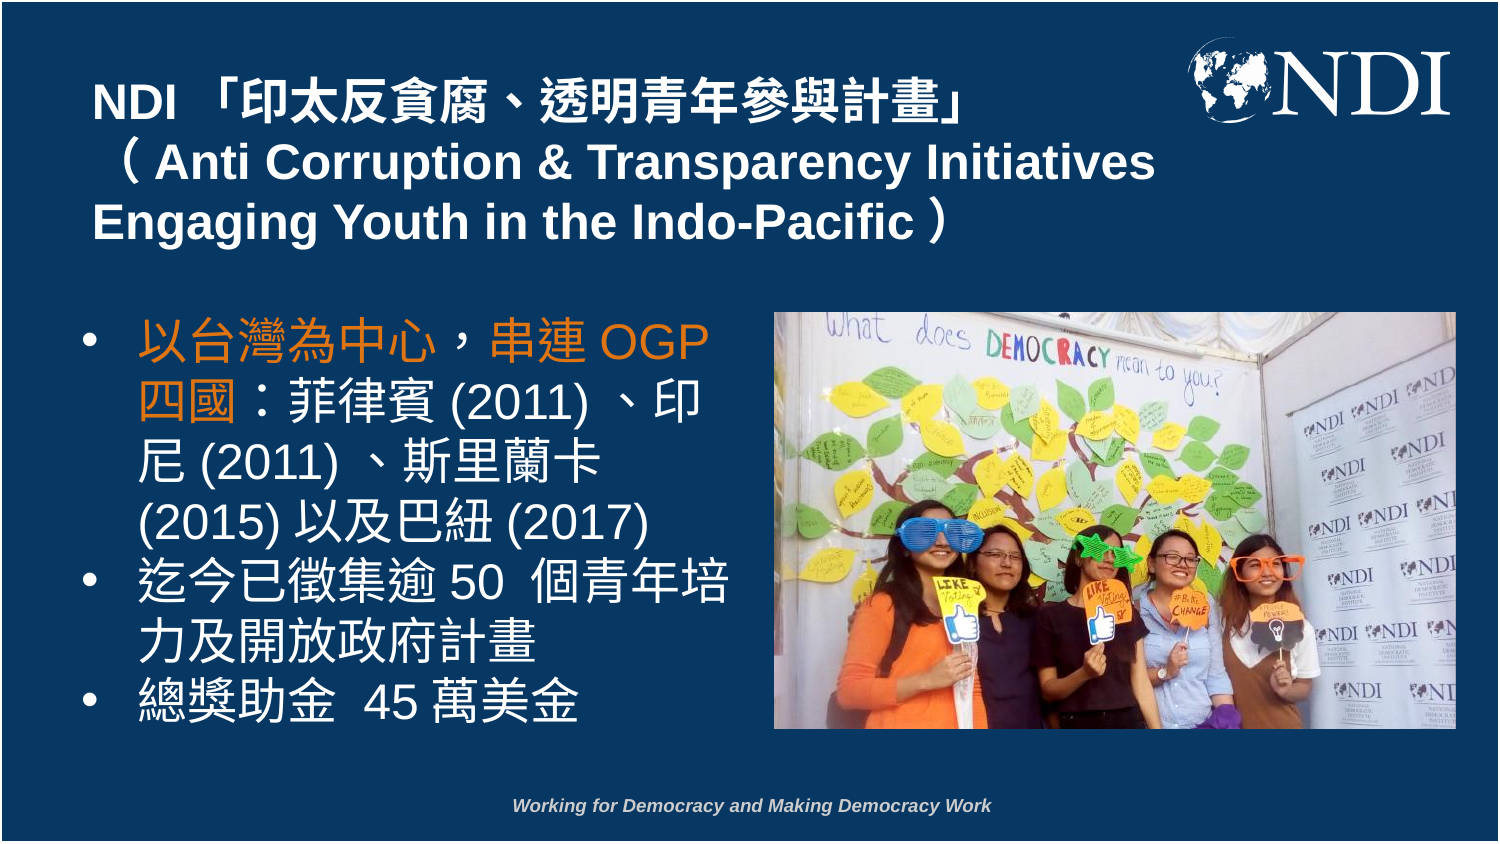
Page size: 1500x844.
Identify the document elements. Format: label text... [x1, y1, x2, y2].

text_box 以台灣為中心，串連OGP四國：菲律賓(2011)、印尼(2011)、斯里蘭卡(2015)以及巴紐(2017) 迄今已徵集逾50 個青年培力及開放政府計畫 總獎助金 45萬美金 [66, 341, 750, 758]
picture [1187, 37, 1450, 123]
title NDI「印太反貪腐、透明青年參與計畫」 （Anti Corruption & Transparency Initiatives Engaging Youth in the Indo-Pacific） [76, 68, 1181, 251]
picture [774, 312, 1456, 729]
